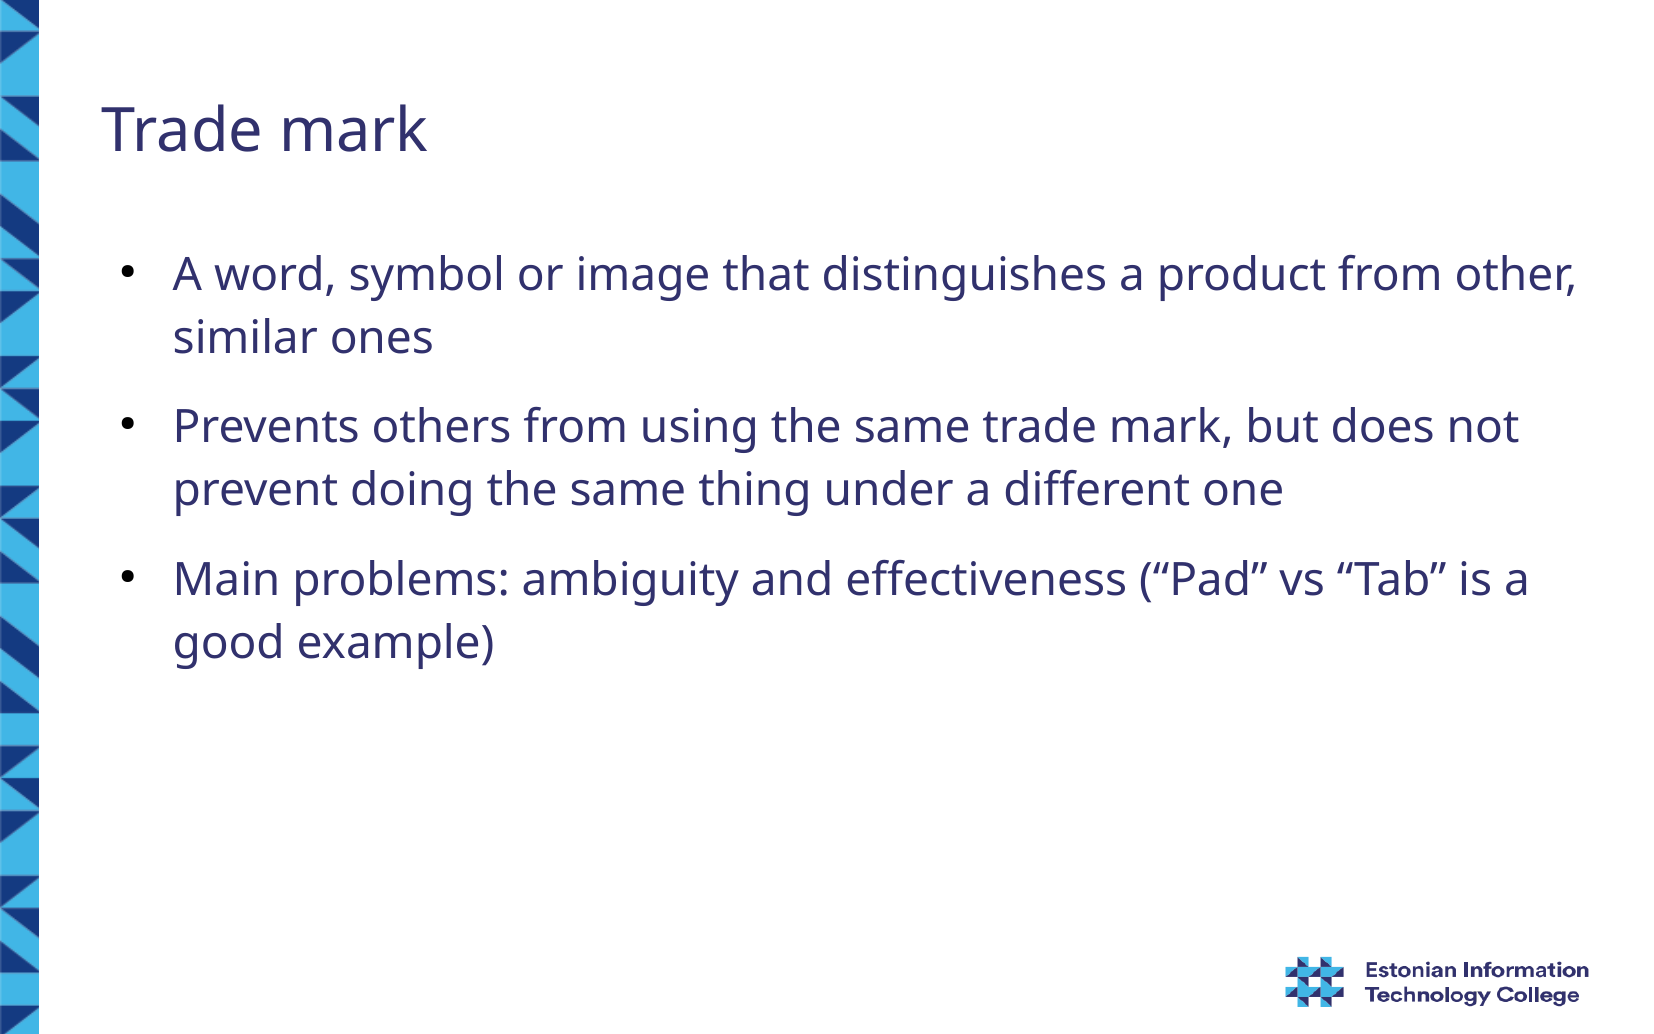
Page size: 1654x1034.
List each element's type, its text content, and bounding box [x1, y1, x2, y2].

list A word, symbol or image that distinguishes a product from other, similar ones Prevents others from using the same trade mark, but does not prevent doing the same thing under a different one Main problems: ambiguity and effectiveness (“Pad” vs “Tab” is a good example) [101, 241, 1591, 924]
title Trade mark [101, 41, 1224, 214]
